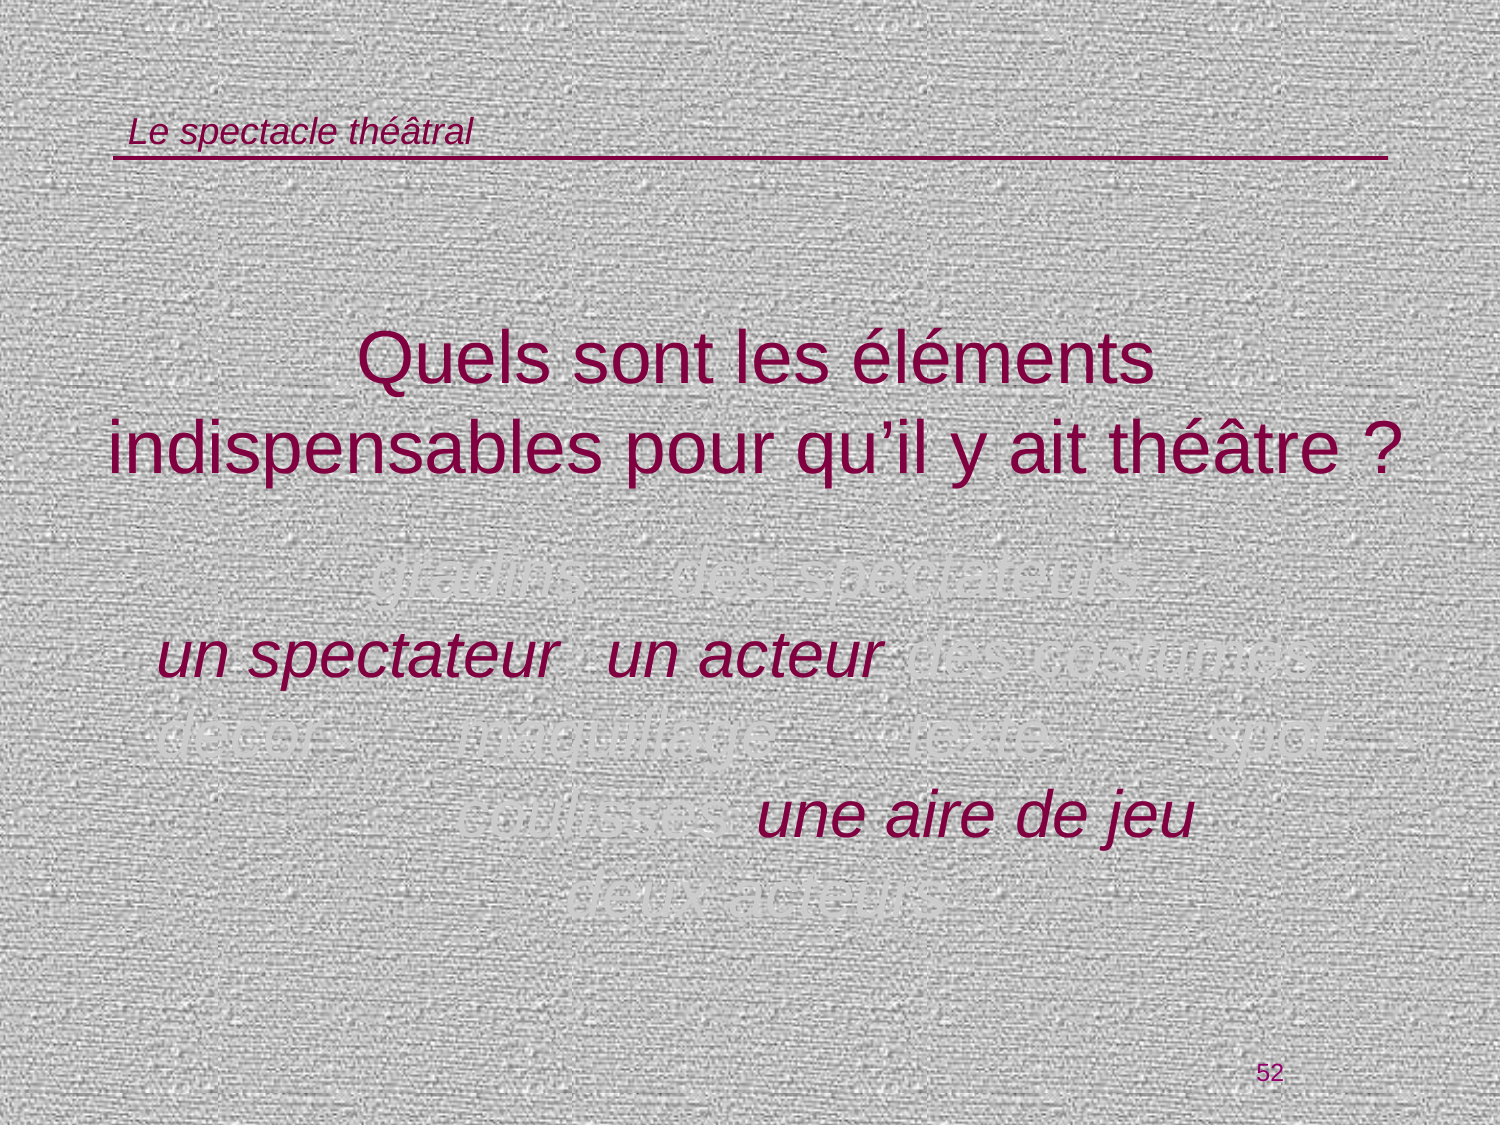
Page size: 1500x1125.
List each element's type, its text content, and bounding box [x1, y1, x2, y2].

text_box Quels sont les éléments indispensables pour qu’il y ait théâtre ? gradins des spectateurs un spectateur un acteur des costumes décor maquillage texte spot coulisses une aire de jeu deux acteurs [87, 301, 1426, 939]
picture [0, 0, 1500, 1125]
